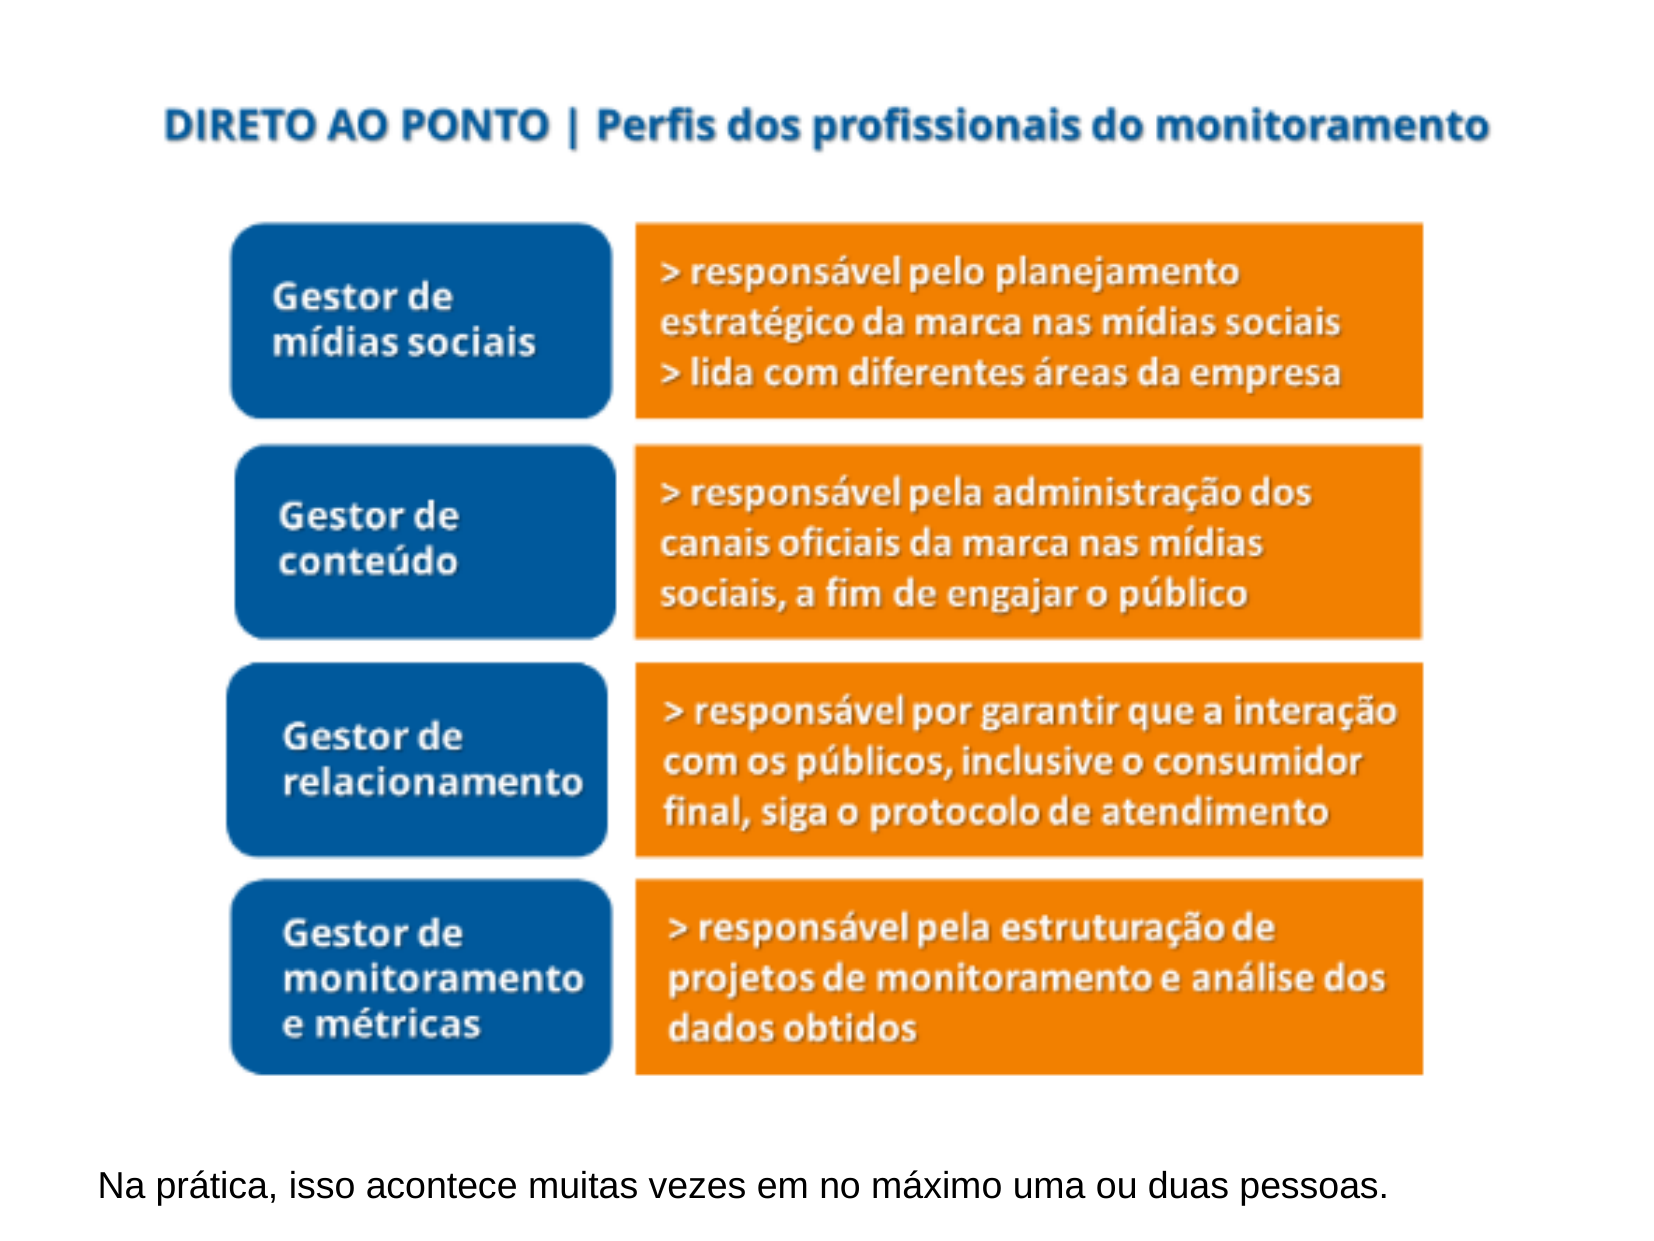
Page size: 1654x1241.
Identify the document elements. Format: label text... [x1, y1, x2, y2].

picture [118, 77, 1567, 1146]
text_box Na prática, isso acontece muitas vezes em no máximo uma ou duas pessoas. [82, 1157, 1405, 1215]
